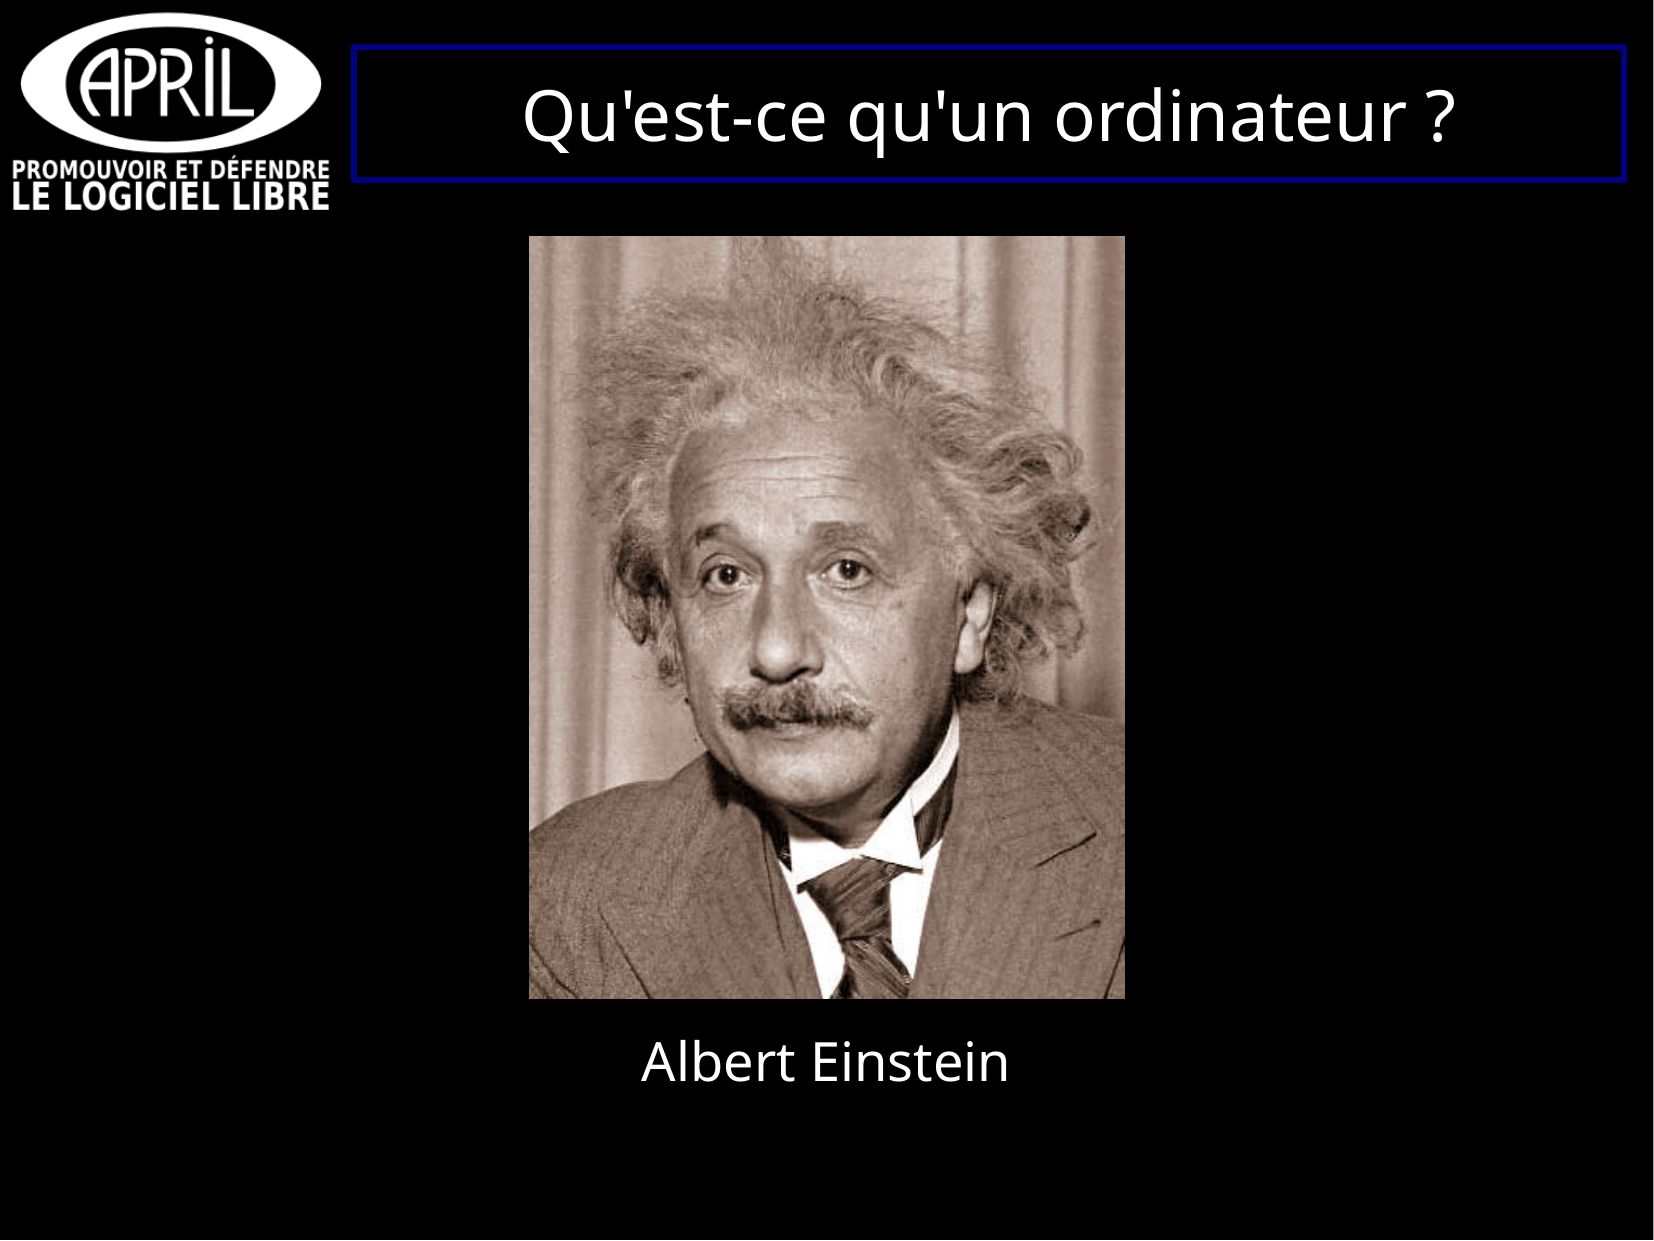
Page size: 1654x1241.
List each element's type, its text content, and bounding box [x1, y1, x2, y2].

picture [529, 236, 1125, 999]
text_box Albert Einstein [191, 1015, 1462, 1094]
picture [8, 7, 333, 237]
title Qu'est-ce qu'un ordinateur ? [354, 47, 1625, 181]
